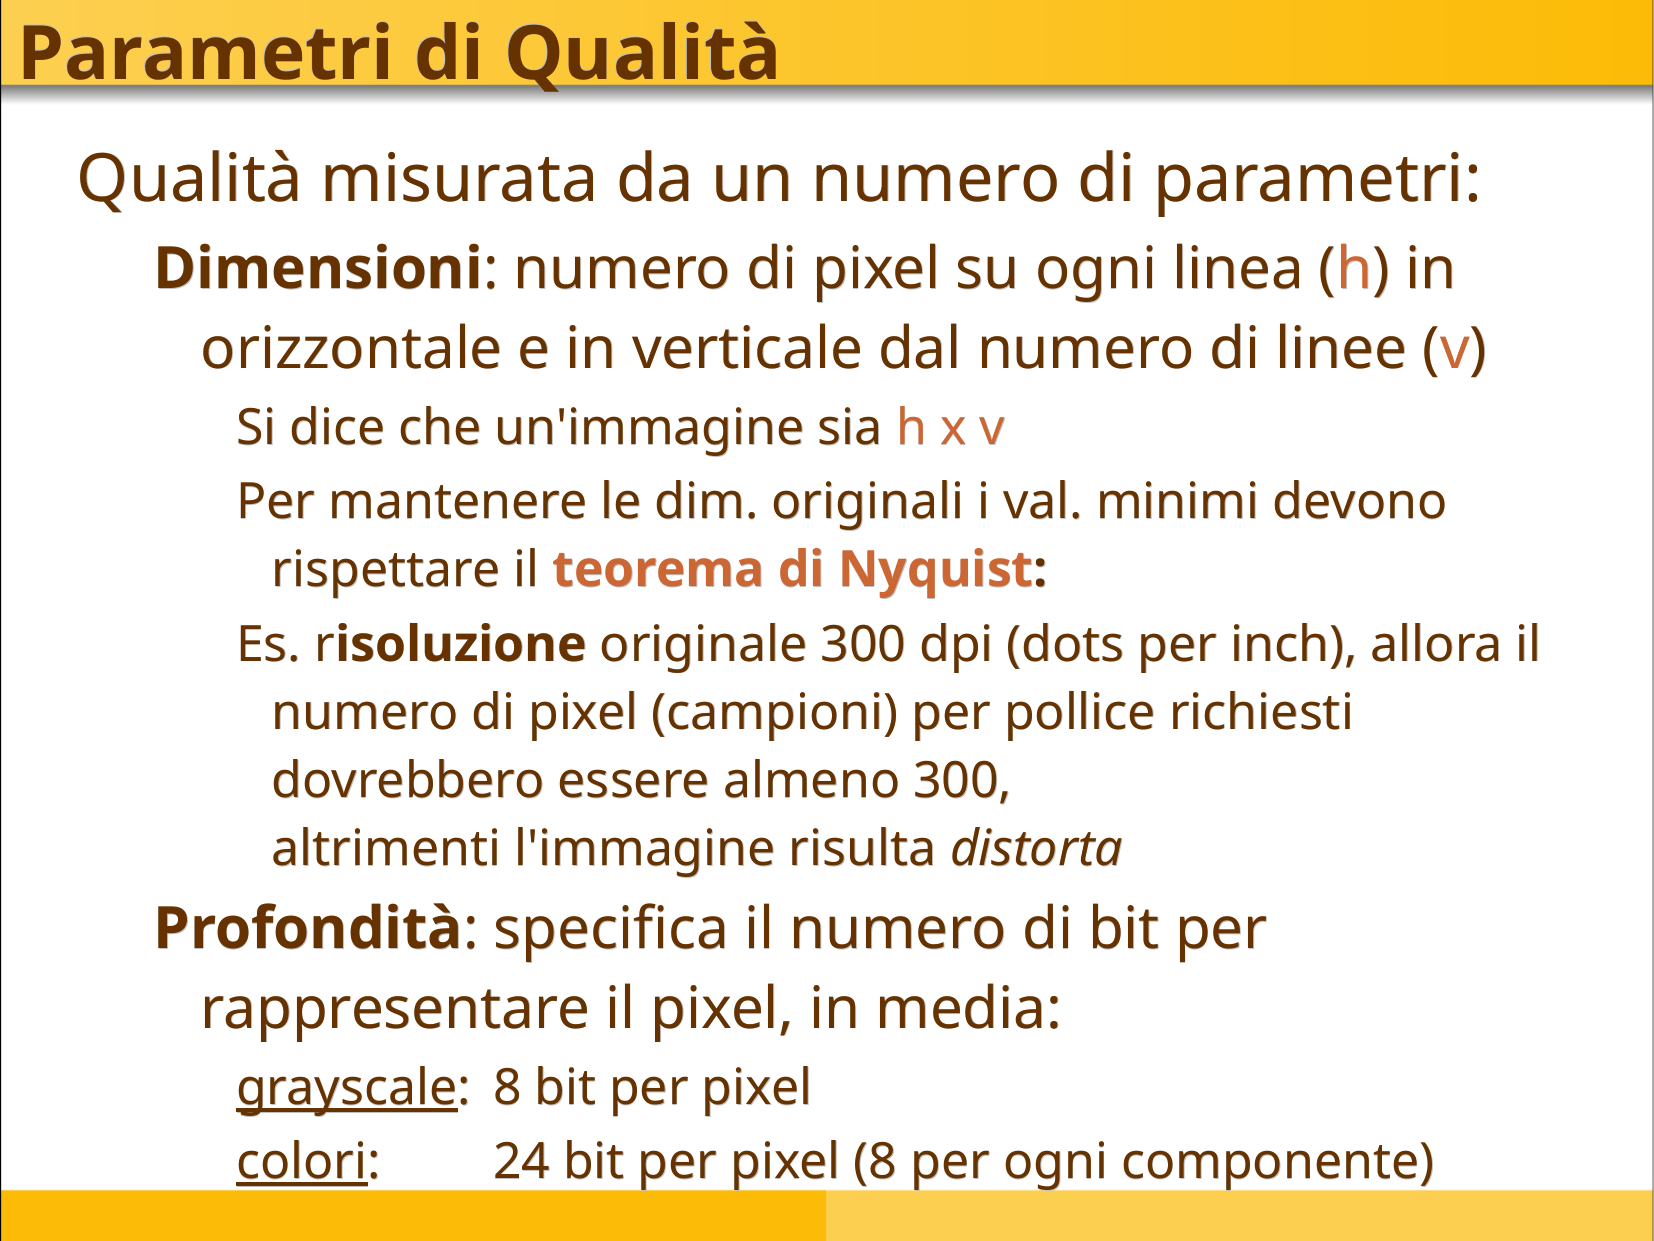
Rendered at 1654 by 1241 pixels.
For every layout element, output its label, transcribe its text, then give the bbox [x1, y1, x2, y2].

list Qualità misurata da un numero di parametri: Dimensioni: numero di pixel su ogni linea (h) in orizzontale e in verticale dal numero di linee (v) Si dice che un'immagine sia h x v Per mantenere le dim. originali i val. minimi devono rispettare il teorema di Nyquist: Es. risoluzione originale 300 dpi (dots per inch), allora il numero di pixel (campioni) per pollice richiesti dovrebbero essere almeno 300, altrimenti l'immagine risulta distorta Profondità: specifica il numero di bit per rappresentare il pixel, in media: grayscale: 8 bit per pixel colori: 24 bit per pixel (8 per ogni componente) [59, 129, 1595, 1149]
title Parametri di Qualità [0, 0, 1477, 87]
picture [0, 0, 1654, 1241]
